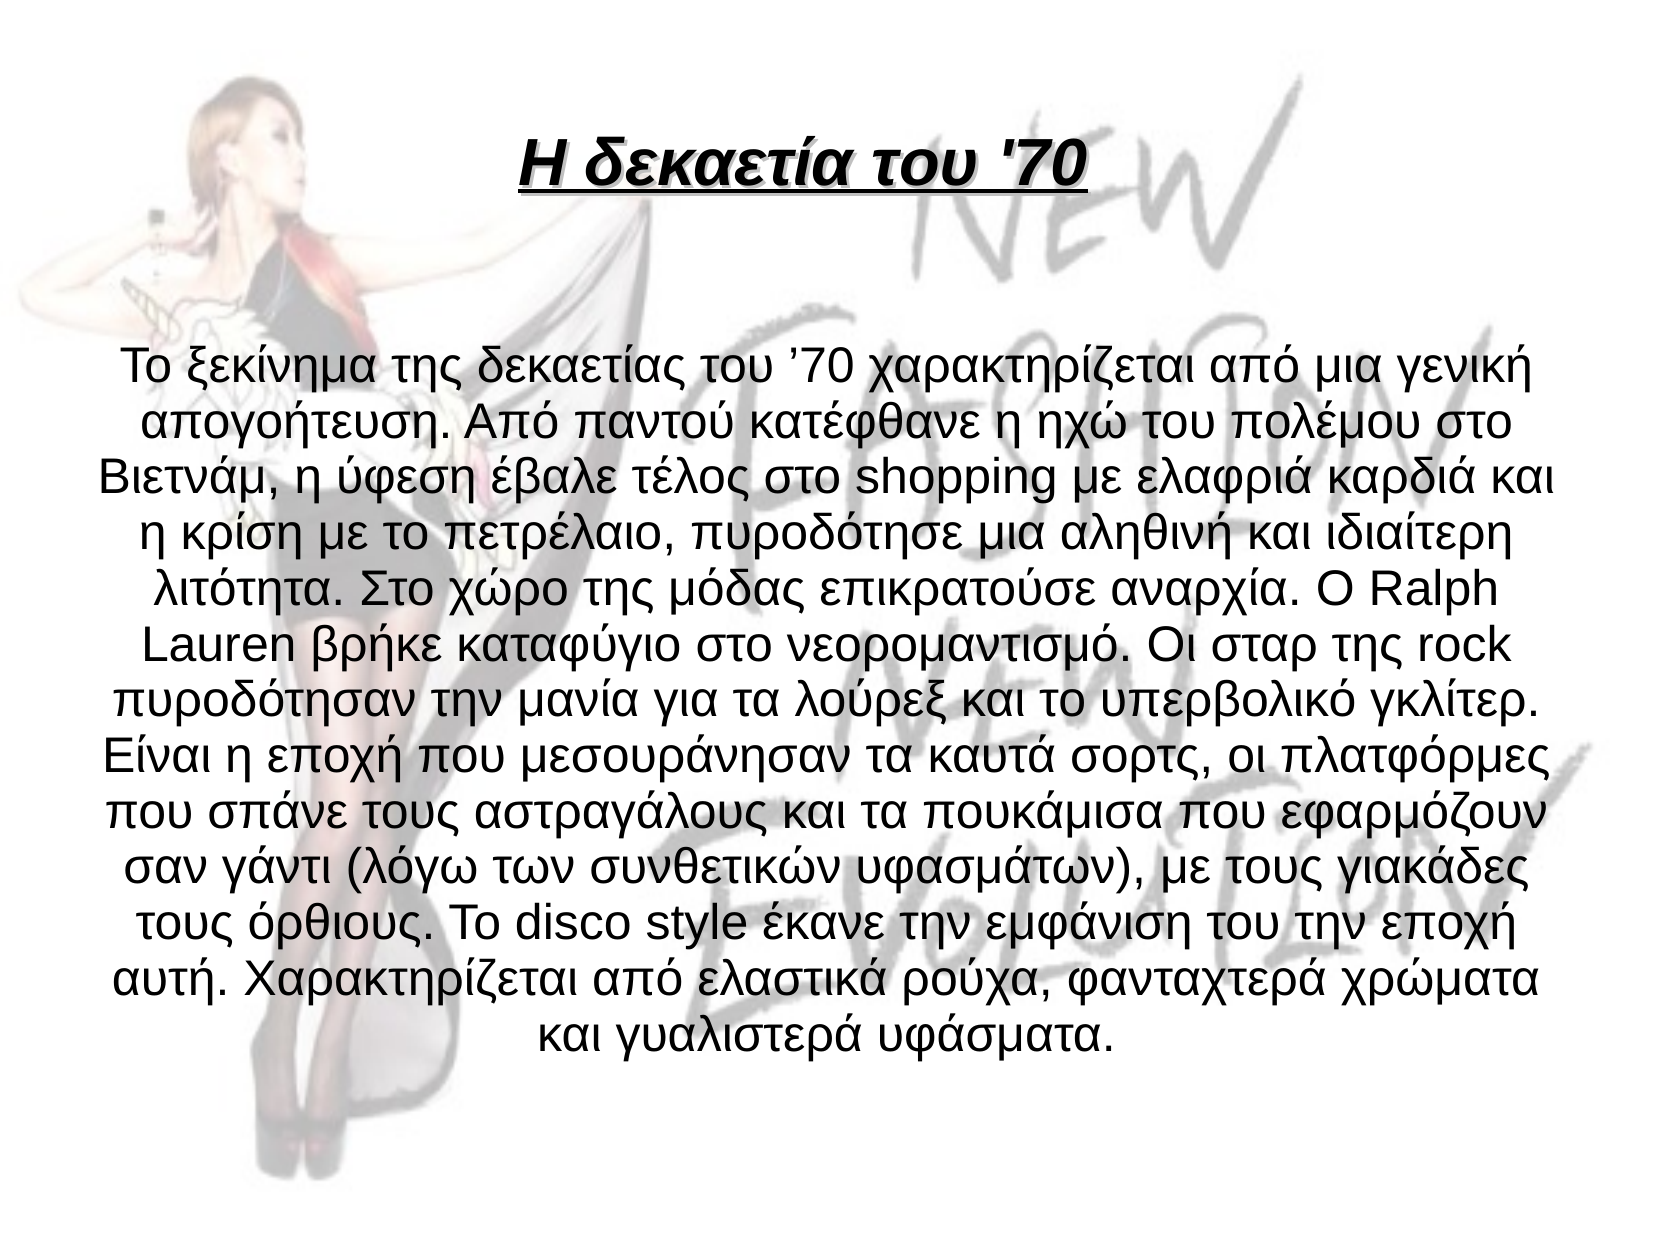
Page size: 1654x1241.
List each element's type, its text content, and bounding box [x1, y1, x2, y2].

subtitle Το ξεκίνημα της δεκαετίας του ’70 χαρακτηρίζεται από μια γενική απογοήτευση. Από παντού κατέφθανε η ηχώ του πολέμου στο Βιετνάμ, η ύφεση έβαλε τέλος στο shopping με ελαφριά καρδιά και η κρίση με το πετρέλαιο, πυροδότησε μια αληθινή και ιδιαίτερη λιτότητα. Στο χώρο της μόδας επικρατούσε αναρχία. Ο Ralph Lauren βρήκε καταφύγιο στο νεορομαντισμό. Οι σταρ της rock πυροδότησαν την μανία για τα λούρεξ και το υπερβολικό γκλίτερ. Είναι η εποχή που μεσουράνησαν τα καυτά σορτς, οι πλατφόρμες που σπάνε τους αστραγάλους και τα πουκάμισα που εφαρμόζουν σαν γάντι (λόγω των συνθετικών υφασμάτων), με τους γιακάδες τους όρθιους. Το disco style έκανε την εμφάνιση του την εποχή αυτή. Χαρακτηρίζεται από ελαστικά ρούχα, φανταχτερά χρώματα και γυαλιστερά υφάσματα. [82, 290, 1571, 1109]
title Η δεκαετία του '70 [59, 58, 1548, 266]
picture [0, 0, 1654, 1241]
